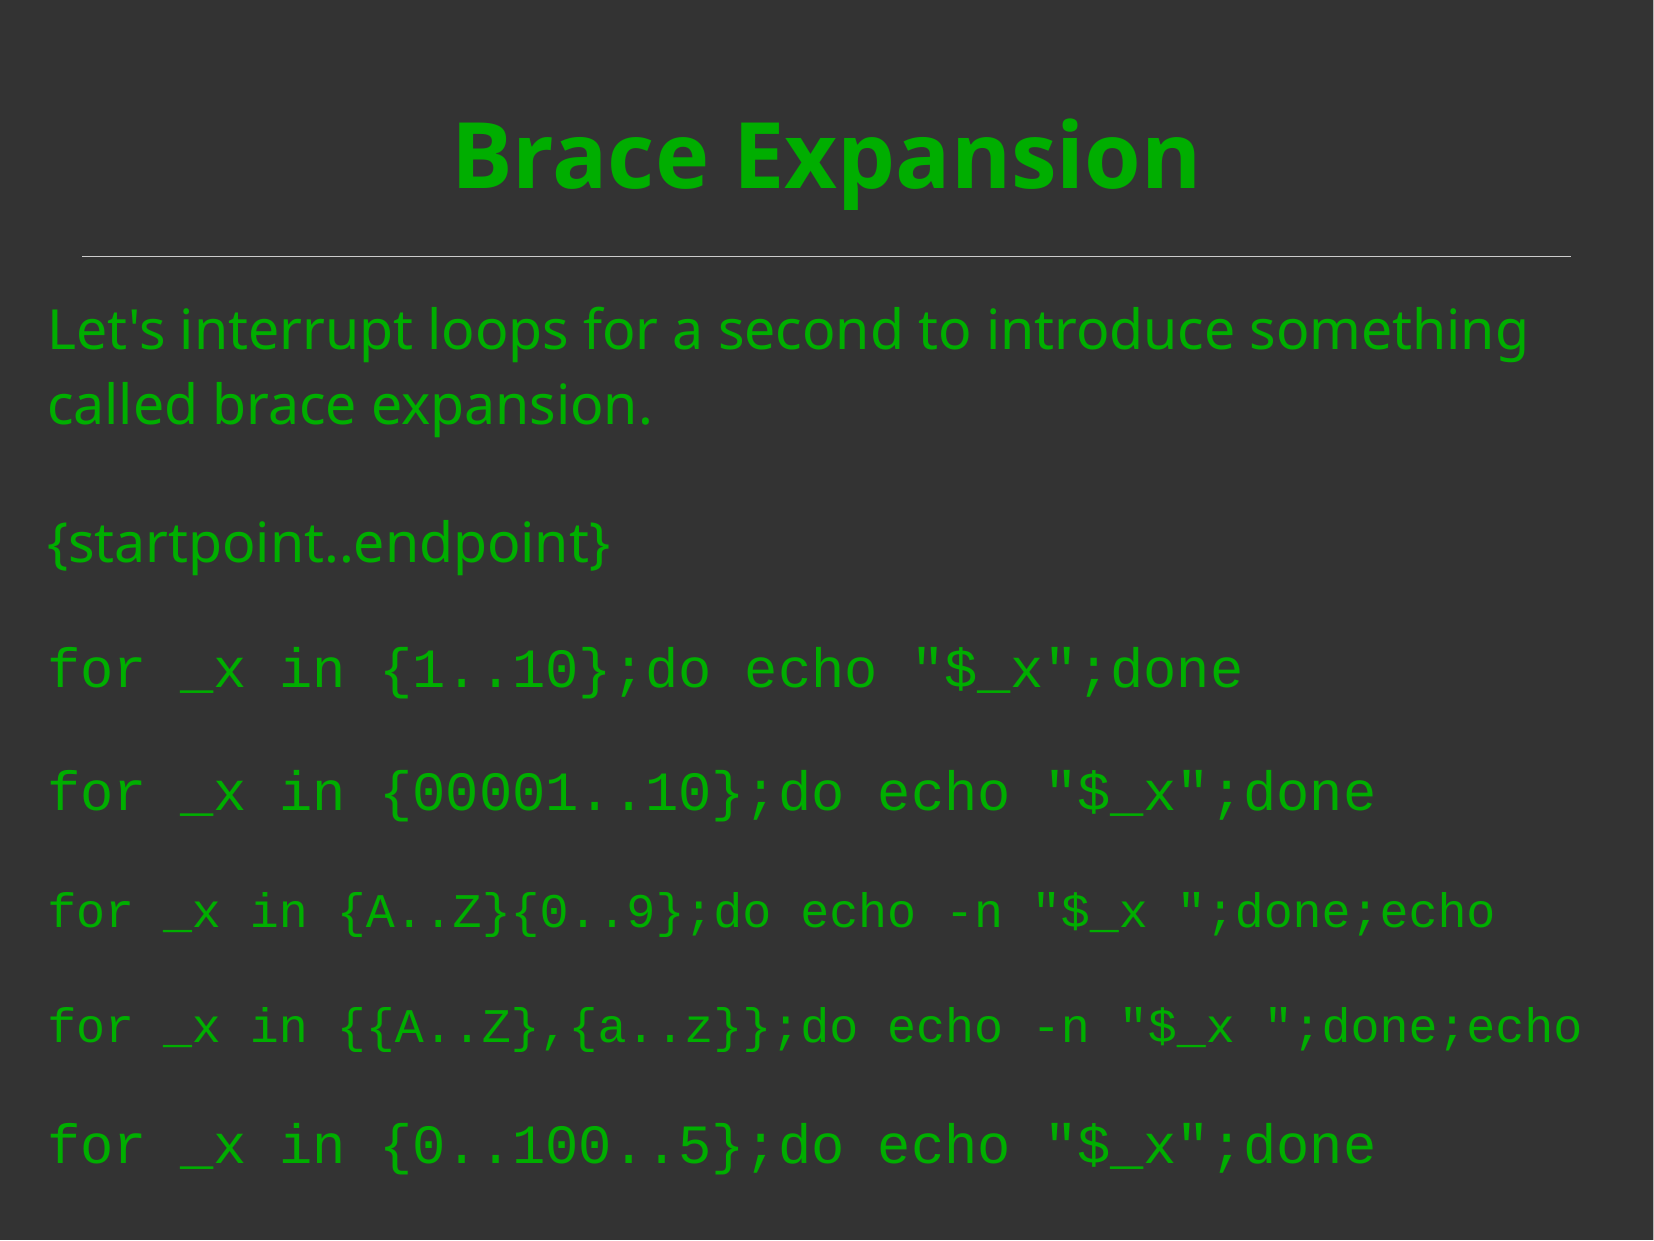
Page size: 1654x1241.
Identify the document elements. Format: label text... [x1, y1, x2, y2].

title Brace Expansion [82, 49, 1571, 257]
list Let's interrupt loops for a second to introduce something called brace expansion. {startpoint..endpoint} for _x in {1..10};do echo "$_x";done for _x in {00001..10};do echo "$_x";done for _x in {A..Z}{0..9};do echo -n "$_x ";done;echo for _x in {{A..Z},{a..z}};do echo -n "$_x ";done;echo for _x in {0..100..5};do echo "$_x";done [47, 290, 1607, 1205]
